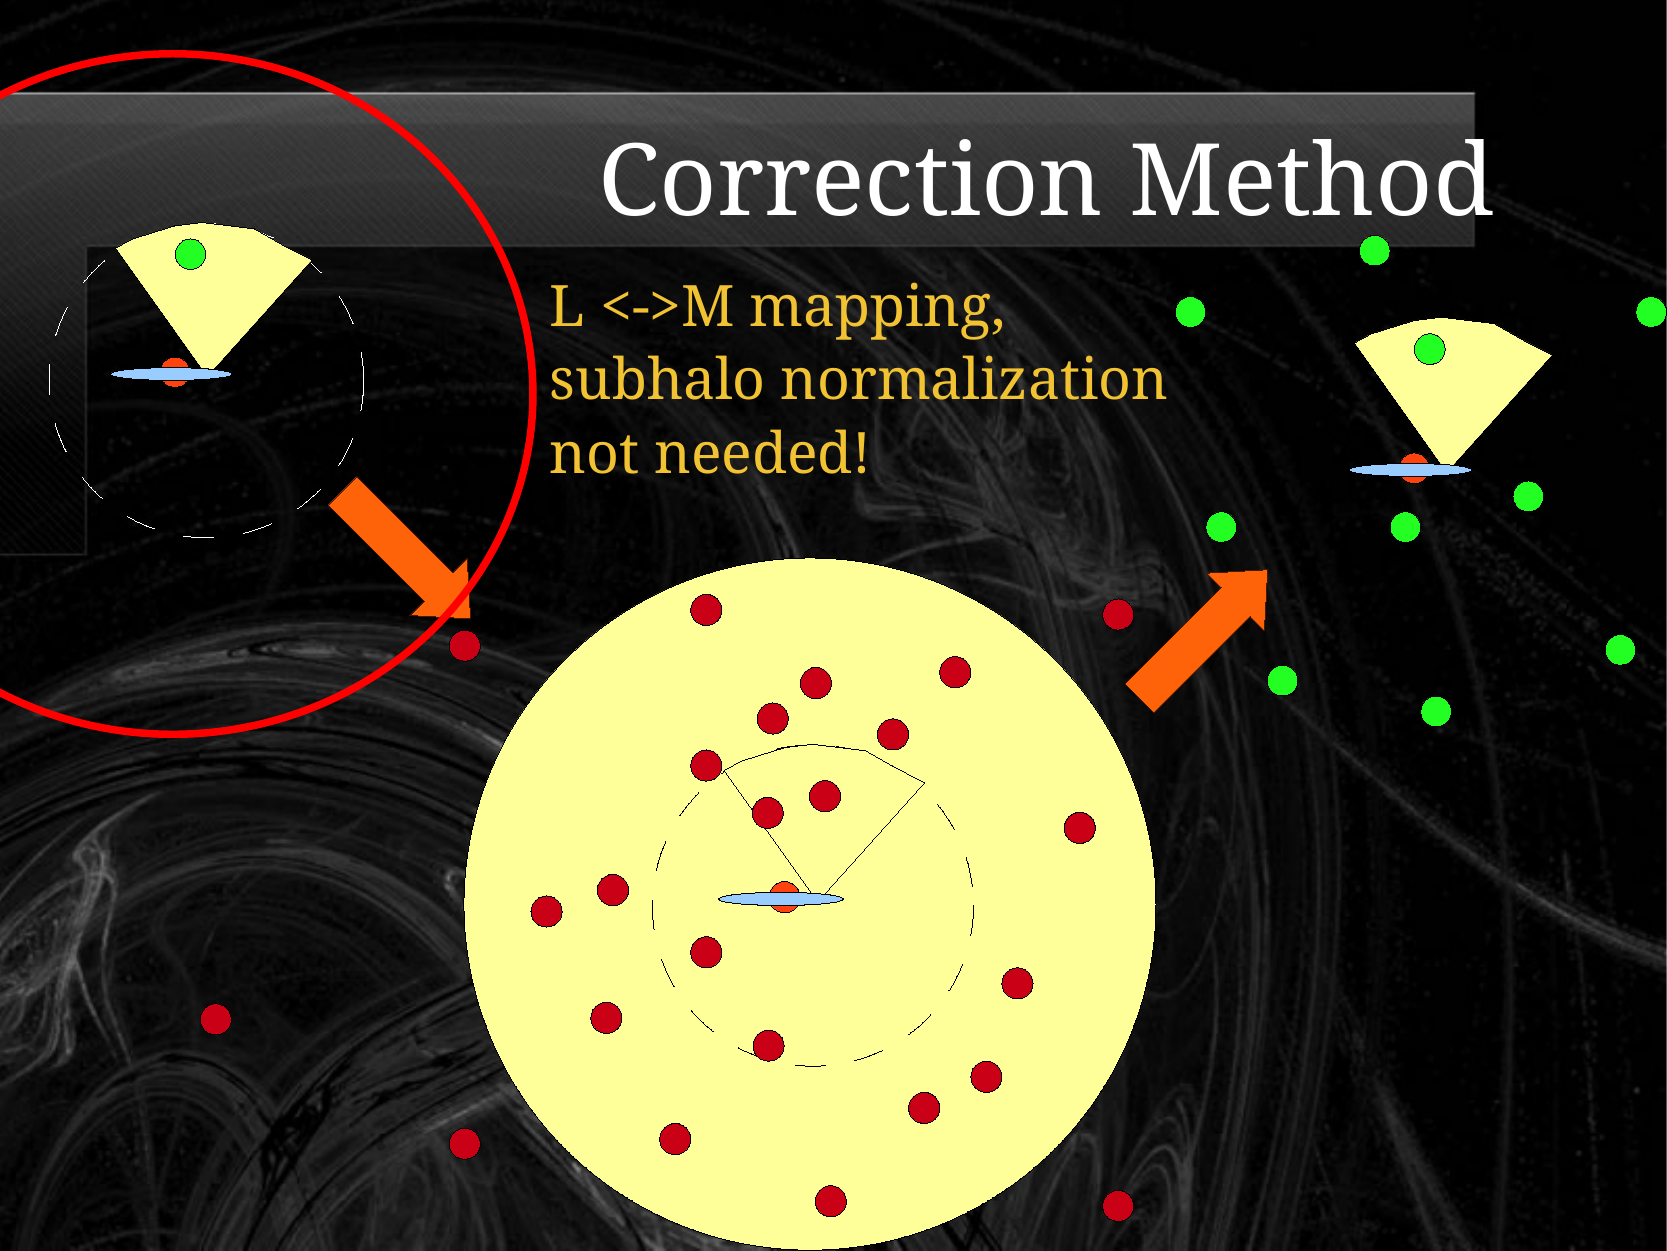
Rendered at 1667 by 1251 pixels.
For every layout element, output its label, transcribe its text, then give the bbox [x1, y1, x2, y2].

text_box [0, 53, 507, 735]
list L <->M mapping, subhalo normalization not needed! [494, 266, 1187, 535]
text_box [1267, 665, 1299, 696]
text_box [463, 557, 1157, 1251]
text_box [1102, 598, 1134, 631]
text_box [200, 1003, 232, 1035]
text_box [1348, 317, 1553, 484]
text_box [1125, 569, 1268, 713]
text_box [1512, 480, 1544, 512]
text_box [1102, 1190, 1134, 1222]
text_box [1605, 634, 1636, 666]
text_box [1187, 296, 1206, 328]
text_box [1420, 695, 1452, 727]
text_box [1390, 511, 1421, 543]
text_box [449, 630, 481, 662]
text_box [1205, 511, 1237, 543]
picture [0, 0, 1667, 1251]
text_box [449, 1128, 481, 1160]
text_box [1635, 296, 1667, 328]
title Correction Method [598, 111, 1511, 262]
text_box [1359, 235, 1391, 266]
